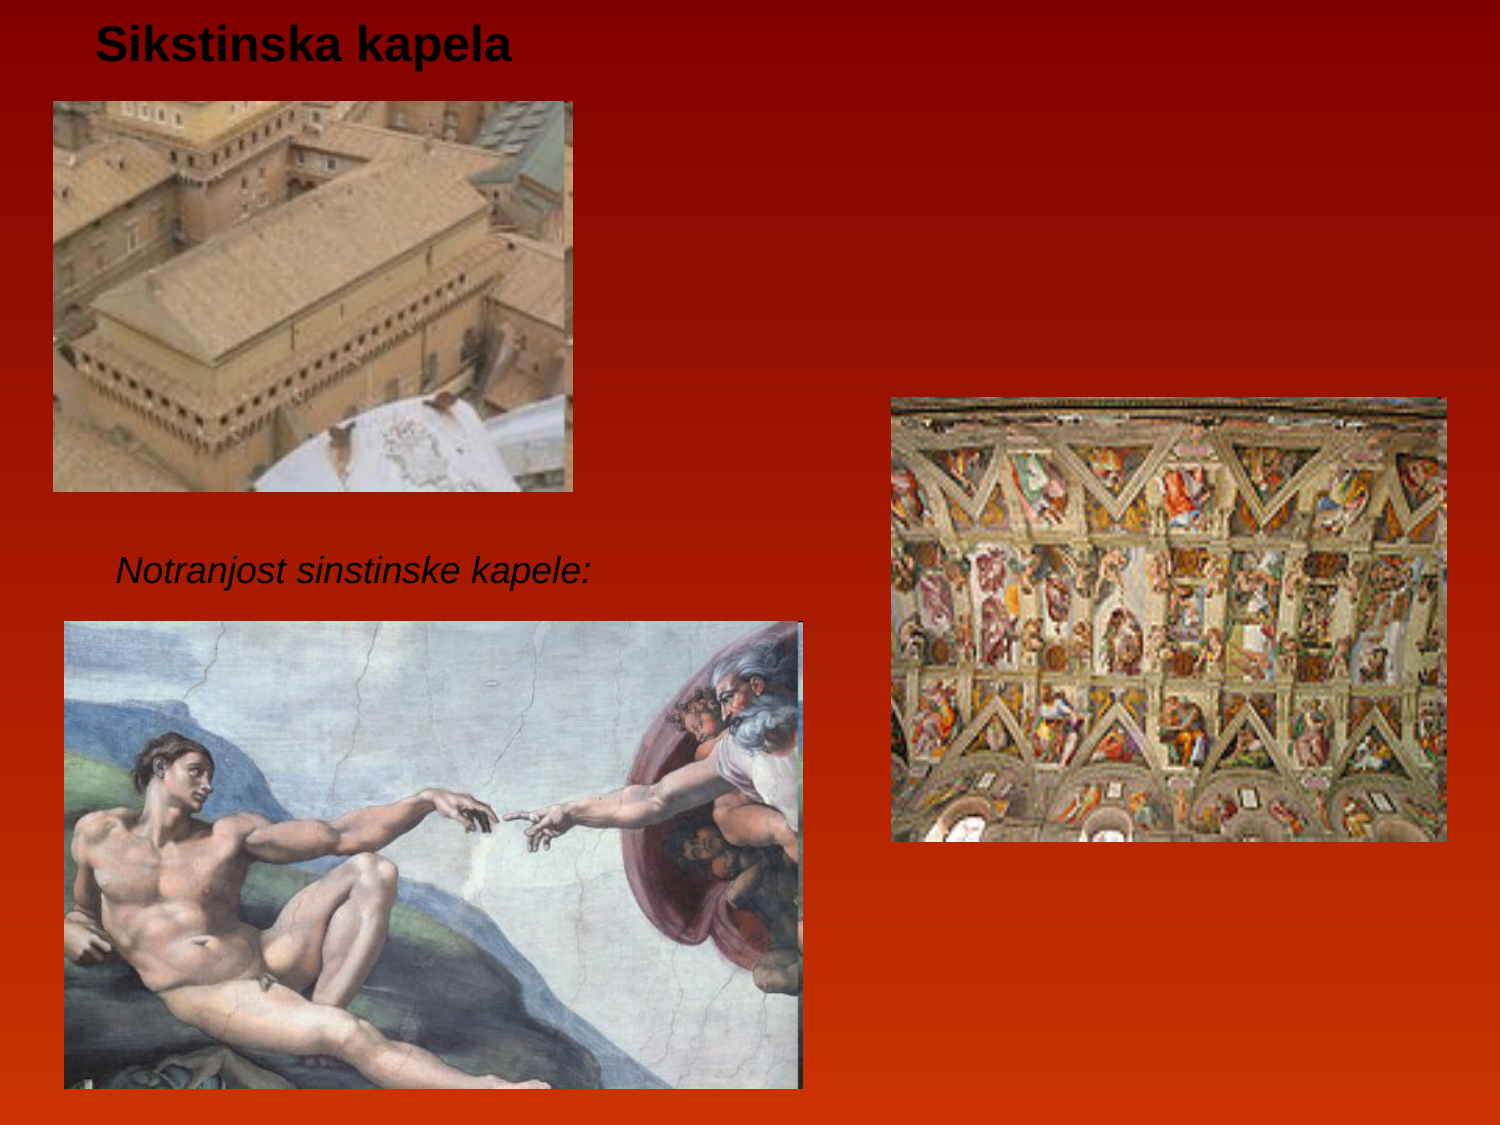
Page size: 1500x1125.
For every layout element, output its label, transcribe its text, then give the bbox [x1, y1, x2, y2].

text_box Notranjost sinstinske kapele: [100, 538, 607, 599]
picture [64, 621, 803, 1089]
picture [891, 397, 1447, 842]
title Sikstinska kapela [0, 0, 895, 136]
picture [53, 101, 573, 492]
